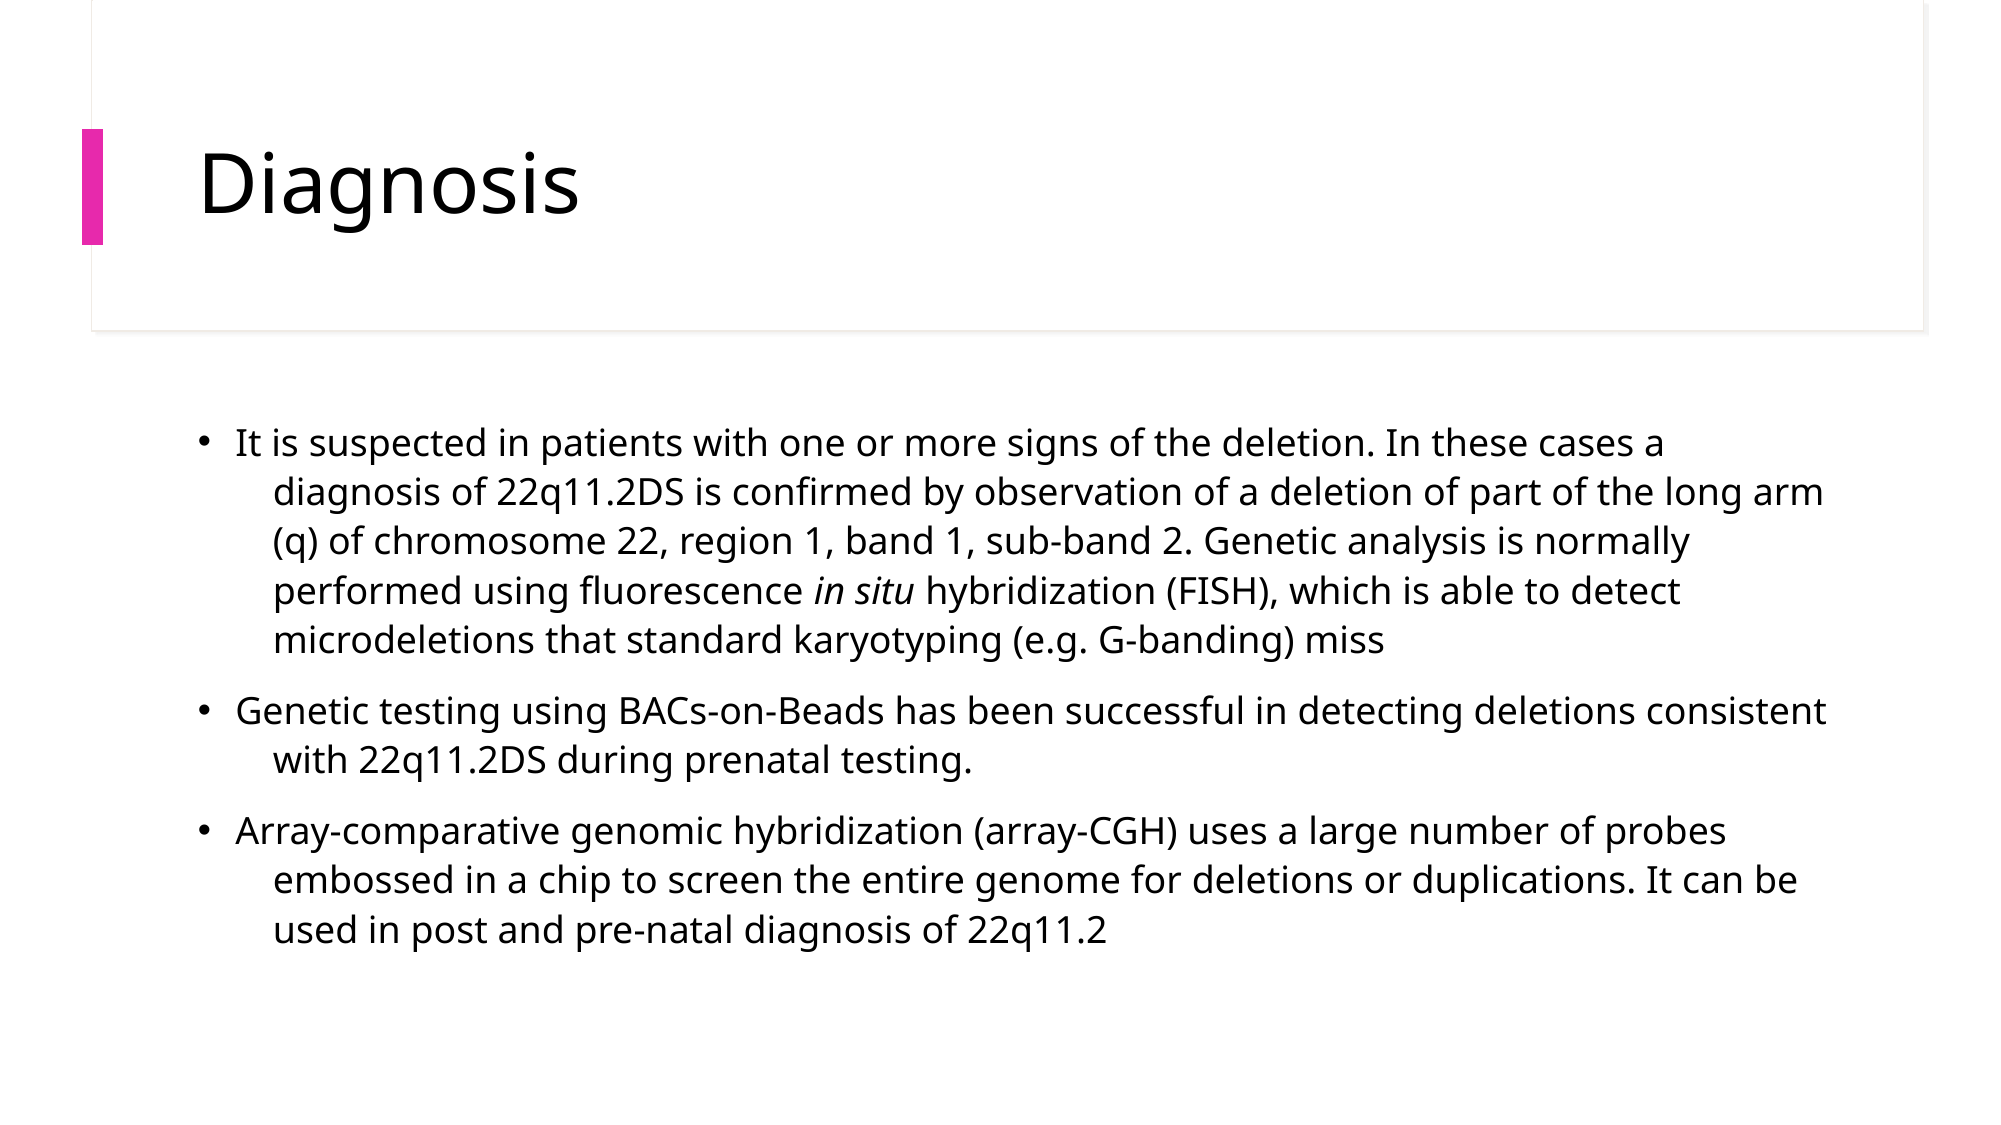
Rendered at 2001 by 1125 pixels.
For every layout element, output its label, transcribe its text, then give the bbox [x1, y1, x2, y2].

title Diagnosis [183, 90, 1852, 284]
list It is suspected in patients with one or more signs of the deletion. In these cases a diagnosis of 22q11.2DS is confirmed by observation of a deletion of part of the long arm (q) of chromosome 22, region 1, band 1, sub-band 2. Genetic analysis is normally performed using fluorescence in situ hybridization (FISH), which is able to detect microdeletions that standard karyotyping (e.g. G-banding) miss Genetic testing using BACs-on-Beads has been successful in detecting deletions consistent with 22q11.2DS during prenatal testing. Array-comparative genomic hybridization (array-CGH) uses a large number of probes embossed in a chip to screen the entire genome for deletions or duplications. It can be used in post and pre-natal diagnosis of 22q11.2 [183, 406, 1852, 1013]
